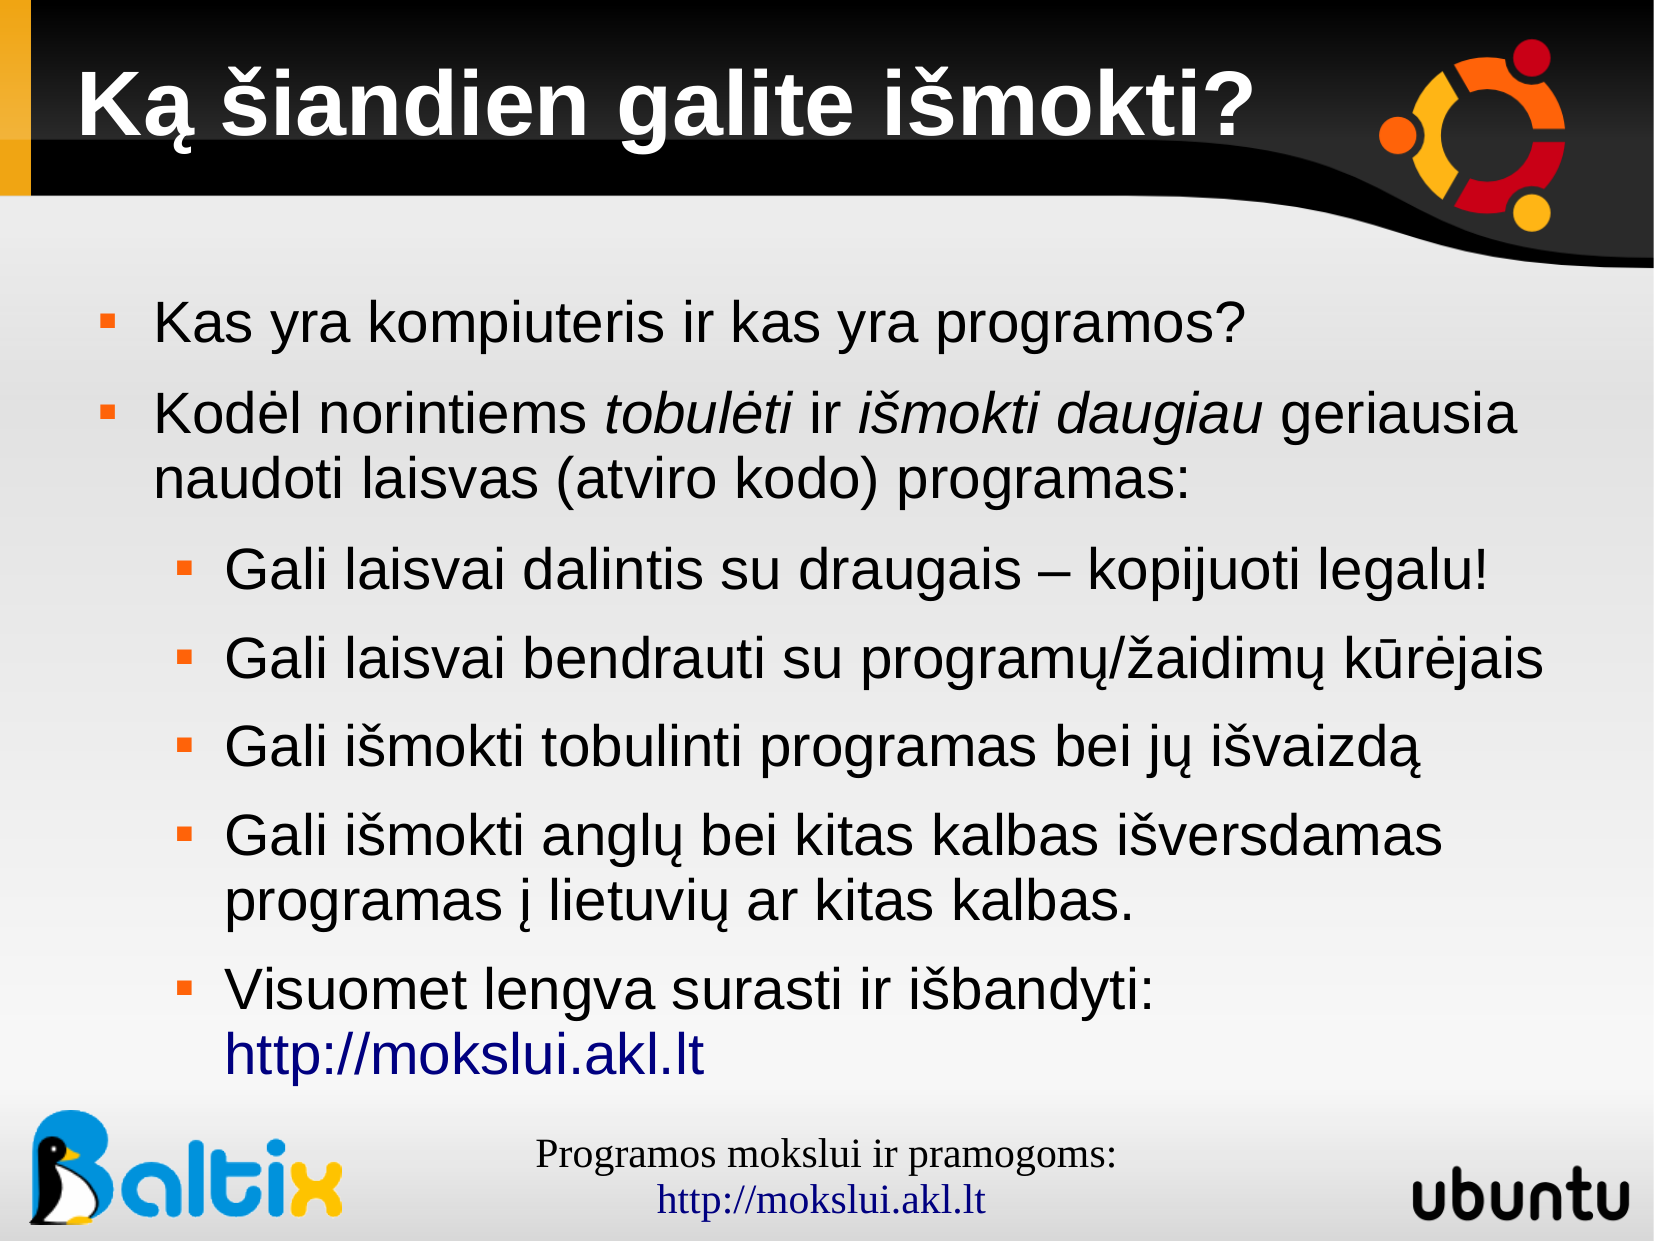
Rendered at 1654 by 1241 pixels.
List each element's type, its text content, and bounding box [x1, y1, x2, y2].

title Ką šiandien galite išmokti? [76, 0, 1565, 208]
list Kas yra kompiuteris ir kas yra programos? Kodėl norintiems tobulėti ir išmokti daugiau geriausia naudoti laisvas (atviro kodo) programas: Gali laisvai dalintis su draugais – kopijuoti legalu! Gali laisvai bendrauti su programų/žaidimų kūrėjais Gali išmokti tobulinti programas bei jų išvaizdą Gali išmokti anglų bei kitas kalbas išversdamas programas į lietuvių ar kitas kalbas. Visuomet lengva surasti ir išbandyti: http://mokslui.akl.lt [82, 290, 1571, 1109]
picture [0, 0, 1654, 1241]
